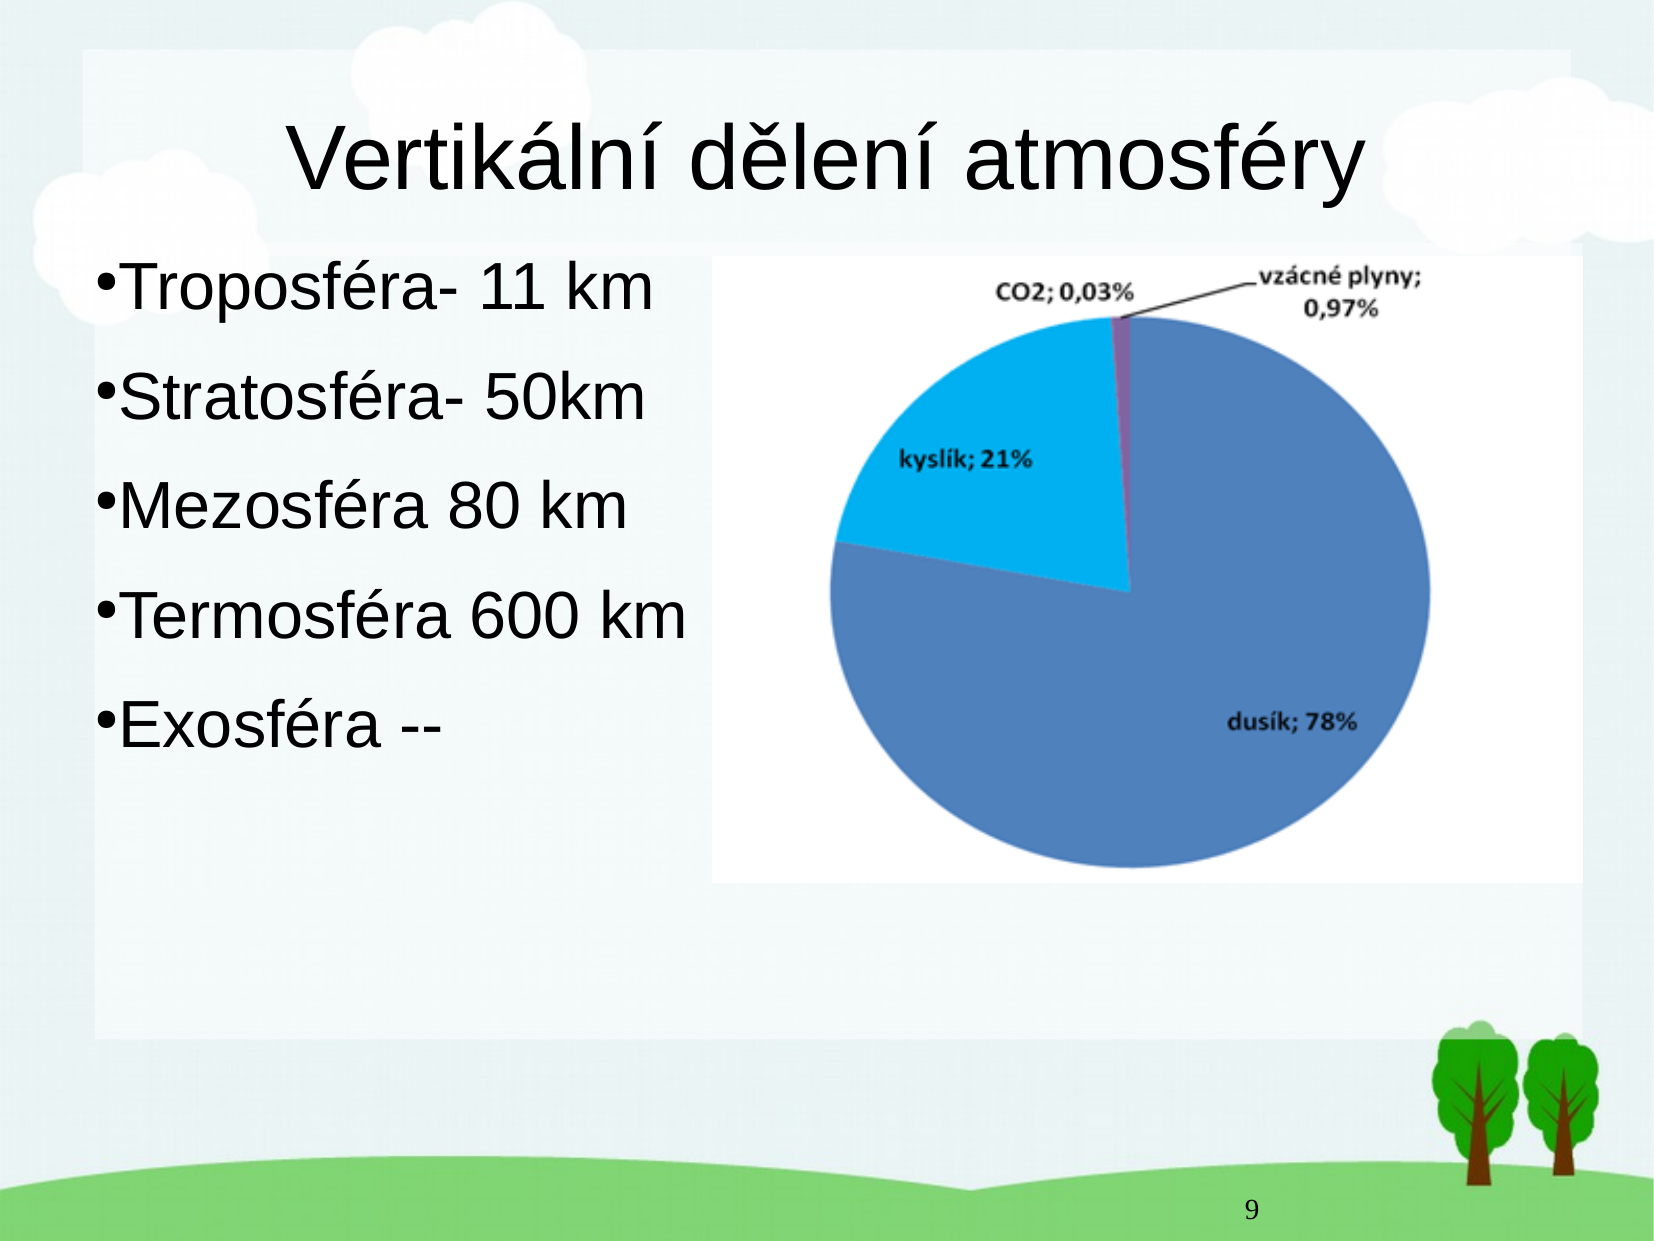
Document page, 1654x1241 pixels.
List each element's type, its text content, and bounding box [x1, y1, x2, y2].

text_box [1244, 1190, 1630, 1241]
title Vertikální dělení atmosféry [82, 49, 1571, 257]
picture [712, 256, 1583, 883]
list Troposféra- 11 km Stratosféra- 50km Mezosféra 80 km Termosféra 600 km Exosféra -- [94, 242, 1583, 1040]
